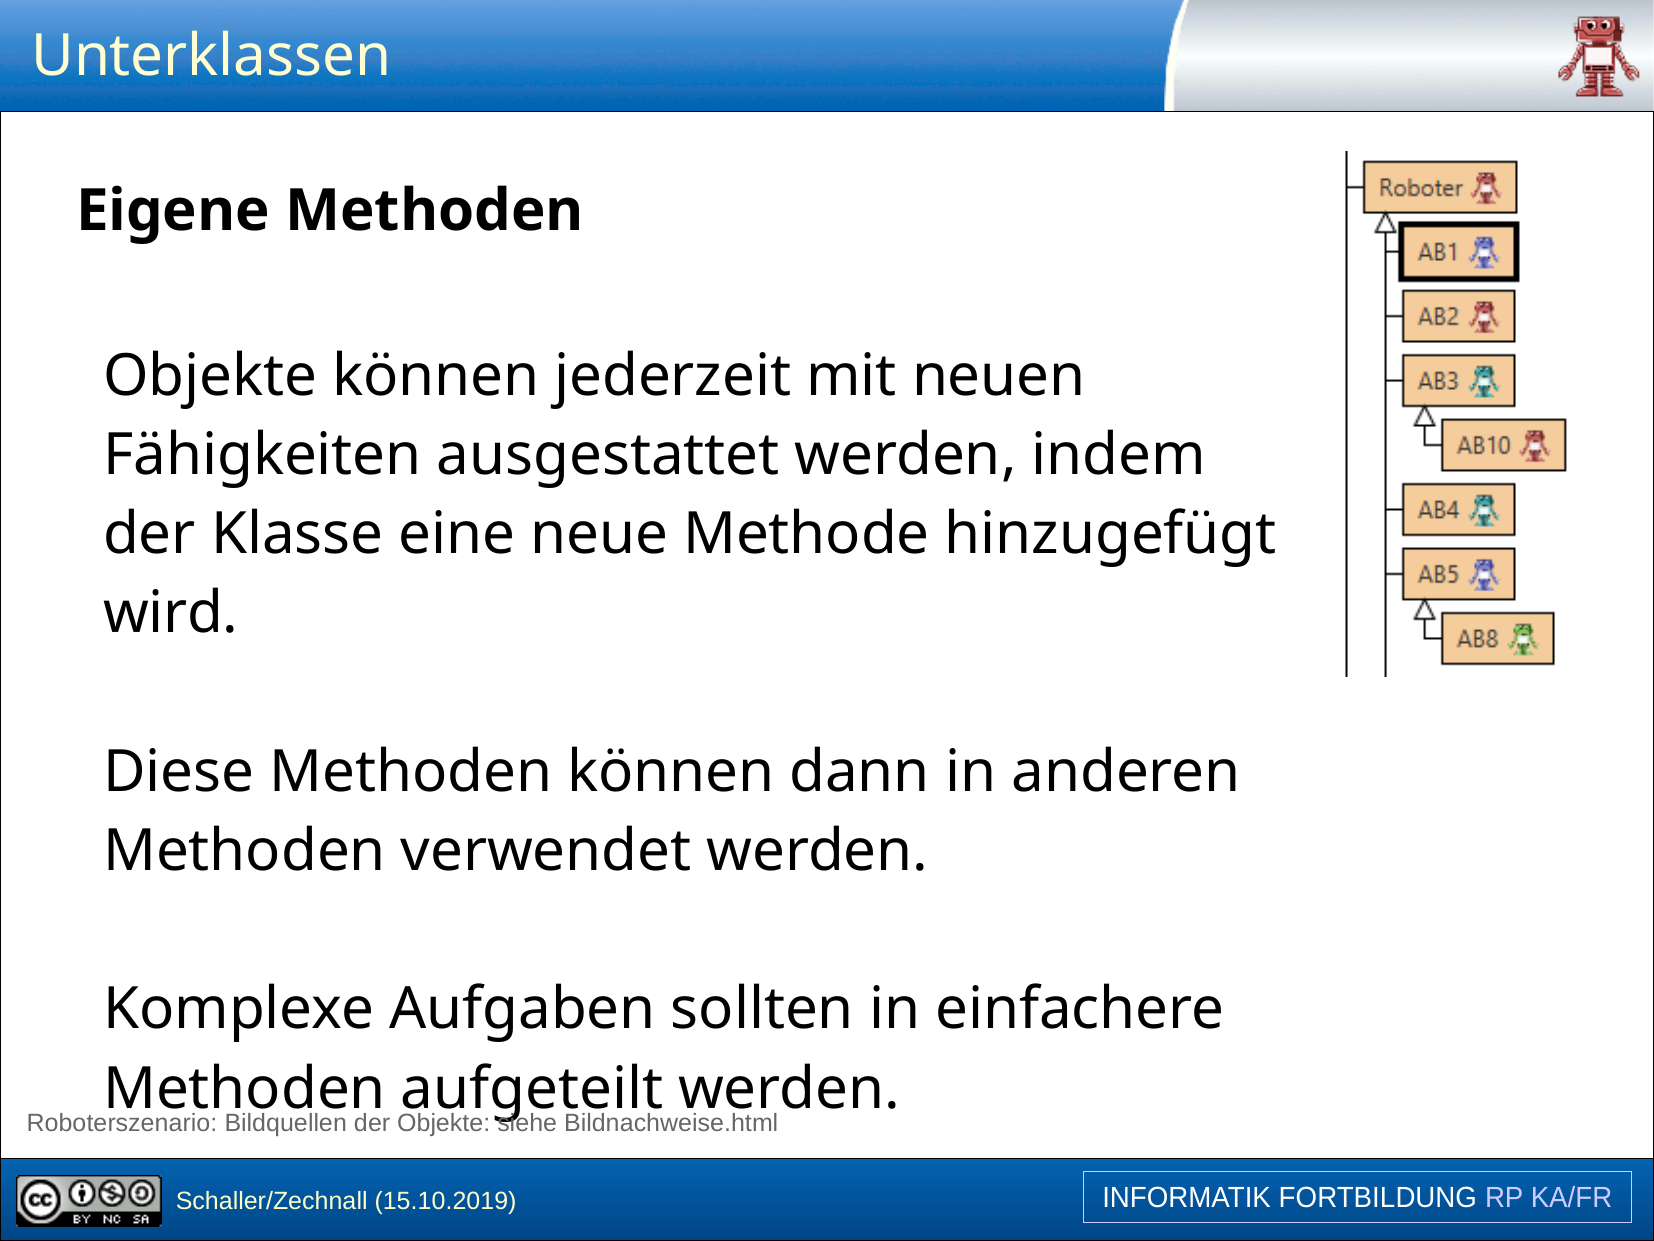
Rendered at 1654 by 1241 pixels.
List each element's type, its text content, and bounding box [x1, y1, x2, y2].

text_box Roboterszenario: Bildquellen der Objekte: siehe Bildnachweise.html [11, 1101, 927, 1147]
text_box Objekte können jederzeit mit neuen Fähigkeiten ausgestattet werden, indem der Klasse eine neue Methode hinzugefügt wird. Diese Methoden können dann in anderen Methoden verwendet werden. Komplexe Aufgaben sollten in einfachere Methoden aufgeteilt werden. [88, 325, 1314, 1048]
text_box Eigene Methoden [61, 161, 922, 335]
picture [0, 0, 1654, 111]
title Unterklassen [31, 14, 1151, 92]
picture [1305, 151, 1598, 677]
picture [16, 1175, 162, 1227]
